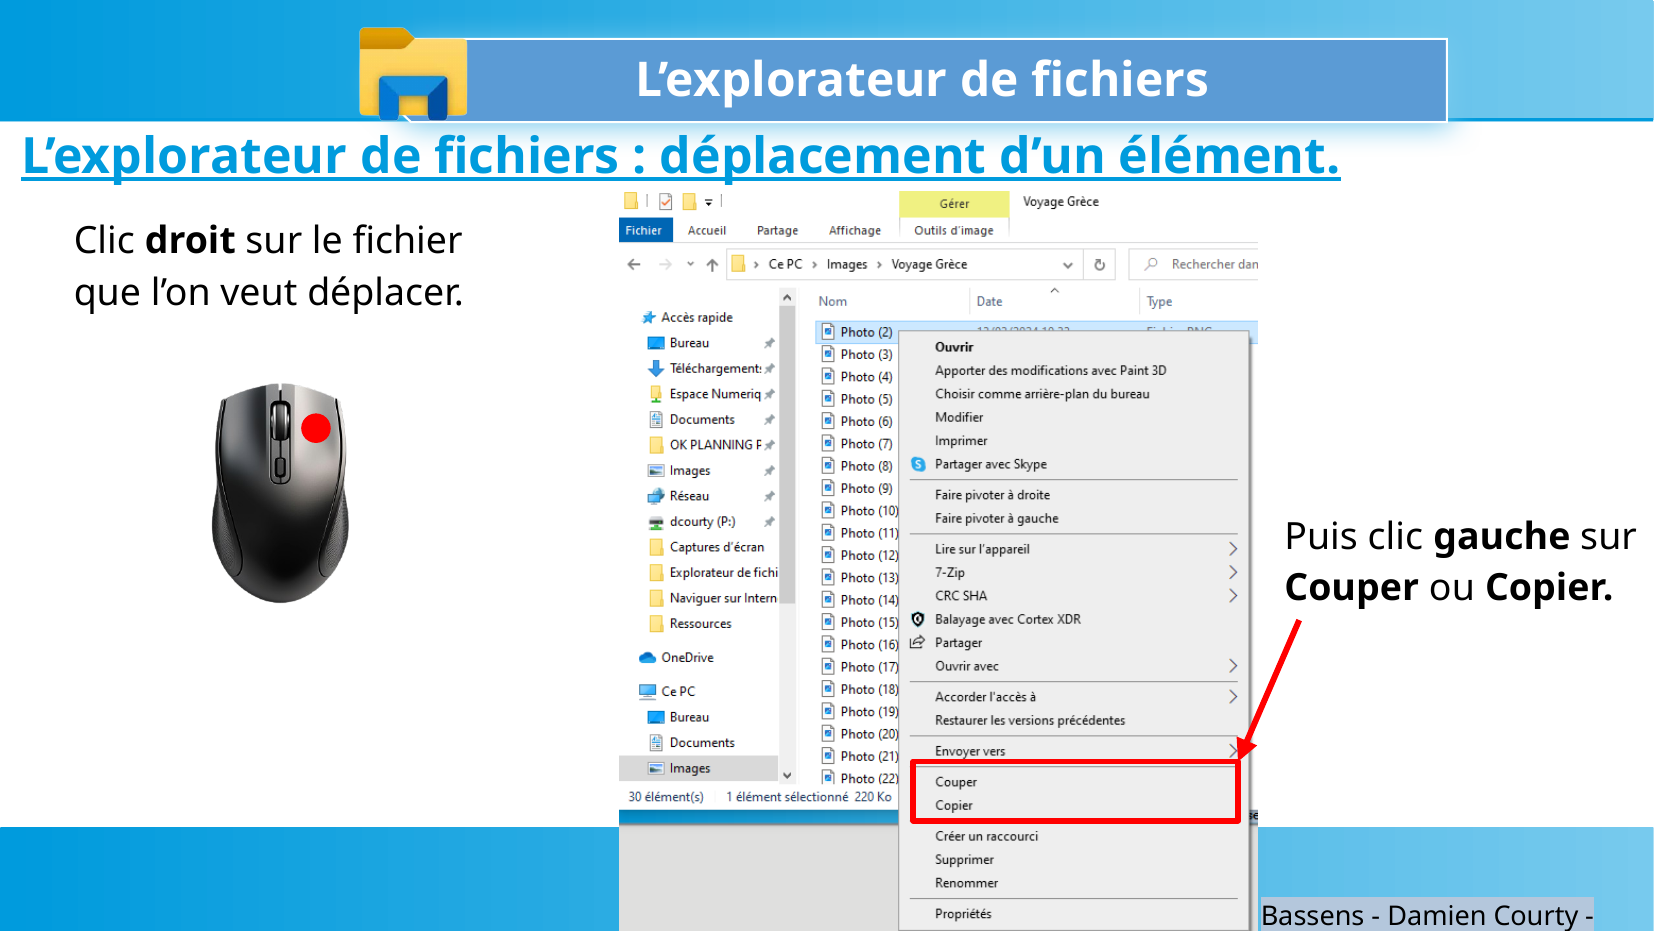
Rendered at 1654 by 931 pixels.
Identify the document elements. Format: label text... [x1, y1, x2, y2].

text_box Clic droit sur le fichier que l’on veut déplacer. [59, 206, 502, 310]
text_box L’explorateur de fichiers : déplacement d’un élément. [6, 112, 1565, 228]
text_box Puis clic gauche sur Couper ou Copier. [1269, 501, 1654, 650]
text_box L’explorateur de fichiers [476, 38, 1447, 112]
picture [1251, 726, 1258, 745]
text_box Bassens - Damien Courty - 2024 [1258, 889, 1654, 931]
text_box [301, 413, 331, 443]
picture [354, 21, 476, 125]
text_box [913, 761, 1239, 821]
picture [619, 191, 1258, 931]
picture [118, 324, 443, 650]
